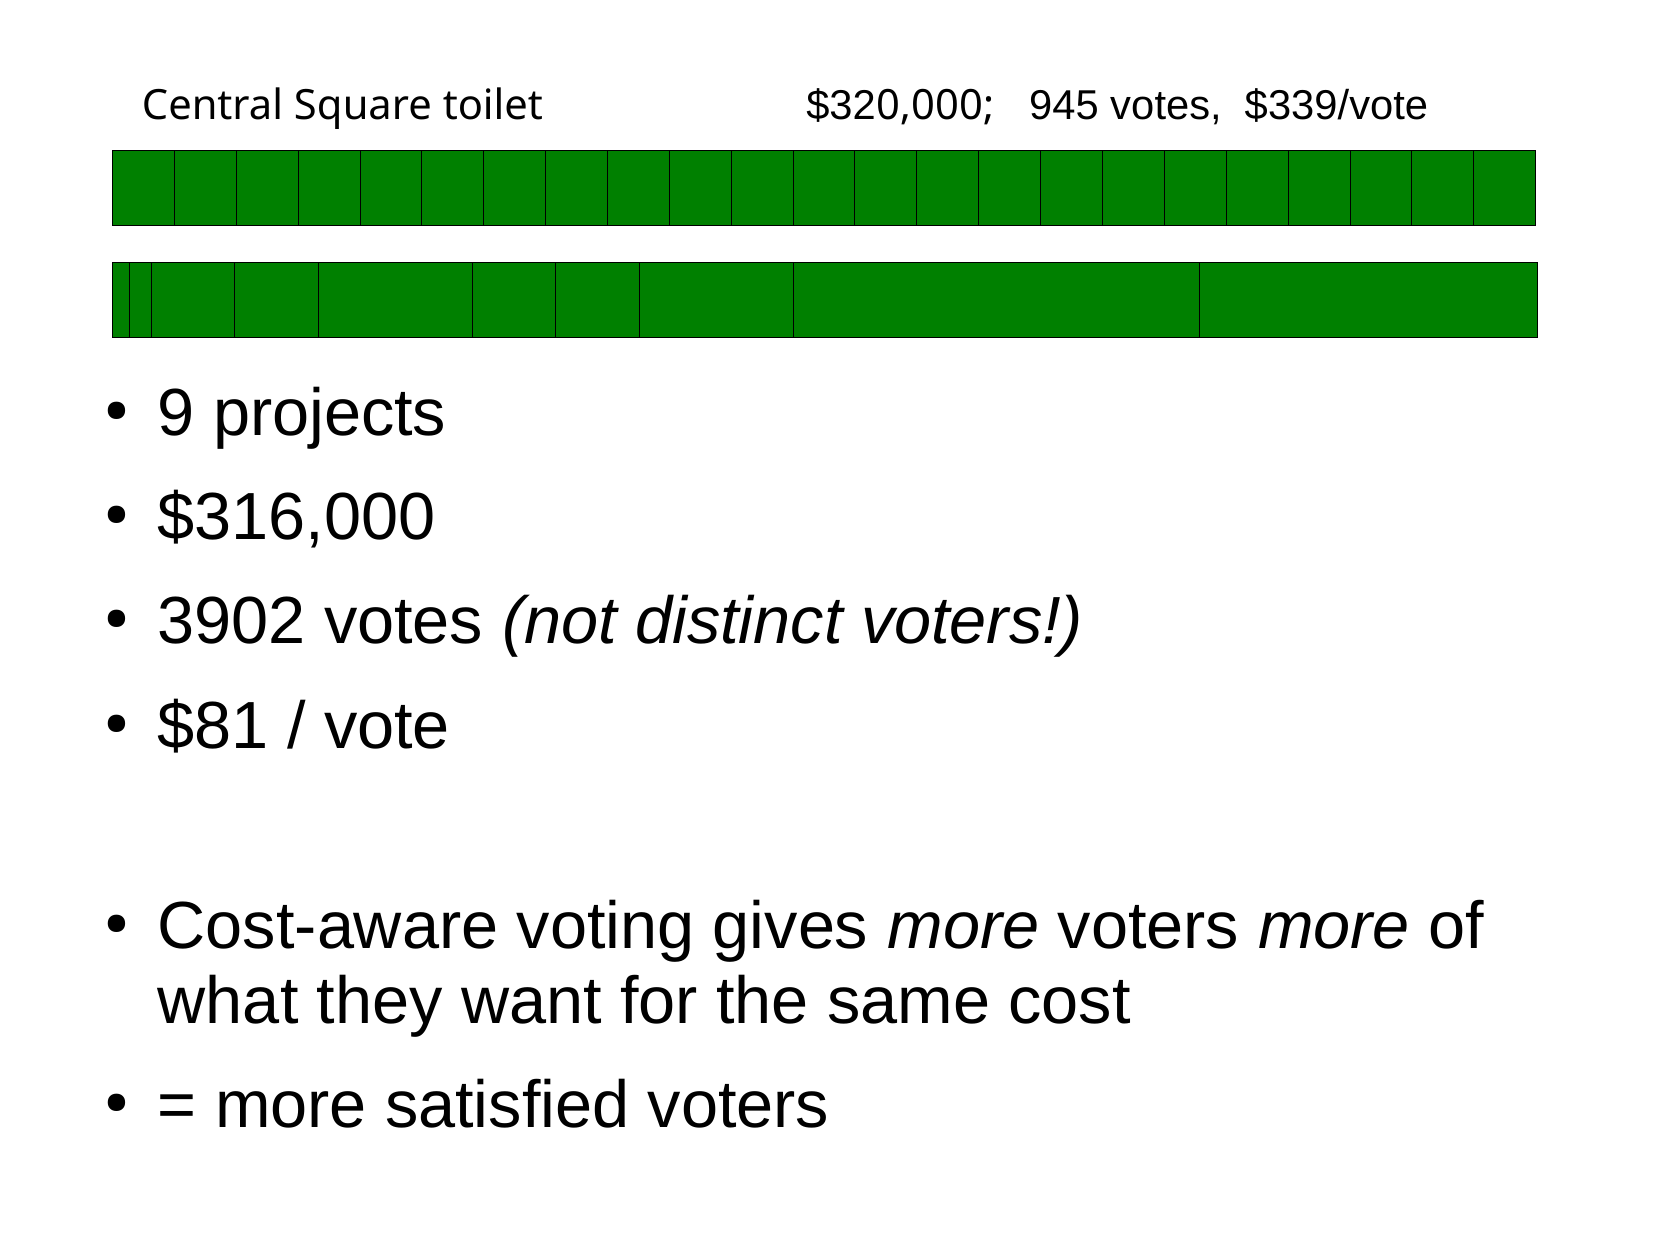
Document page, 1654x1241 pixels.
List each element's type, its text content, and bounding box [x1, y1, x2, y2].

list 9 projects $316,000 3902 votes (not distinct voters!) $81 / vote [86, 375, 1576, 762]
list Central Square toilet $320,000; 945 votes, $339/vote [131, 75, 1620, 151]
text_box [112, 150, 1536, 226]
list Cost-aware voting gives more voters more of what they want for the same cost = more satisfied voters [86, 888, 1576, 1163]
text_box [112, 262, 1538, 338]
